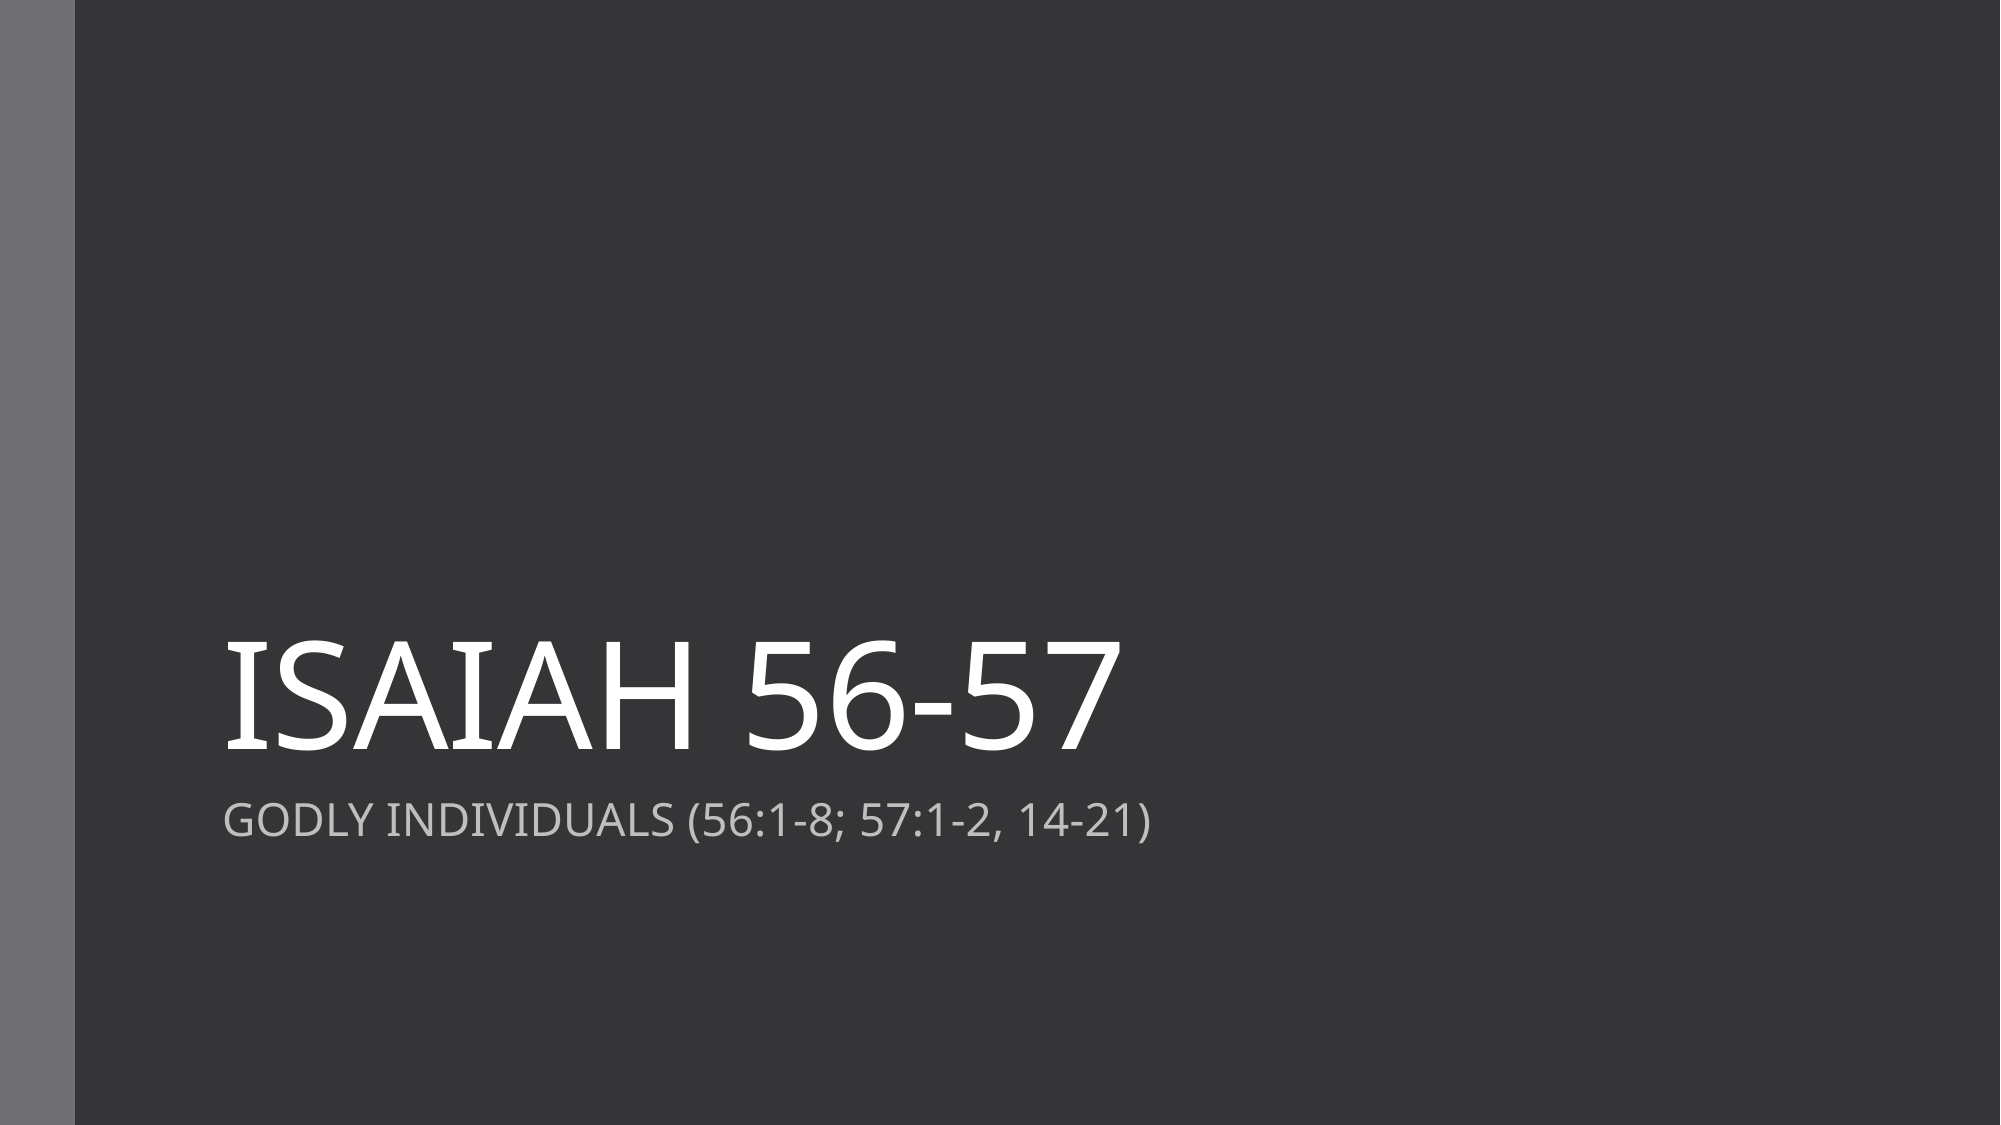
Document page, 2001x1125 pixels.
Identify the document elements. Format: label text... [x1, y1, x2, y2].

subtitle GODLY INDIVIDUALS (56:1-8; 57:1-2, 14-21) [206, 787, 1752, 1066]
title ISAIAH 56-57 [206, 124, 1752, 787]
